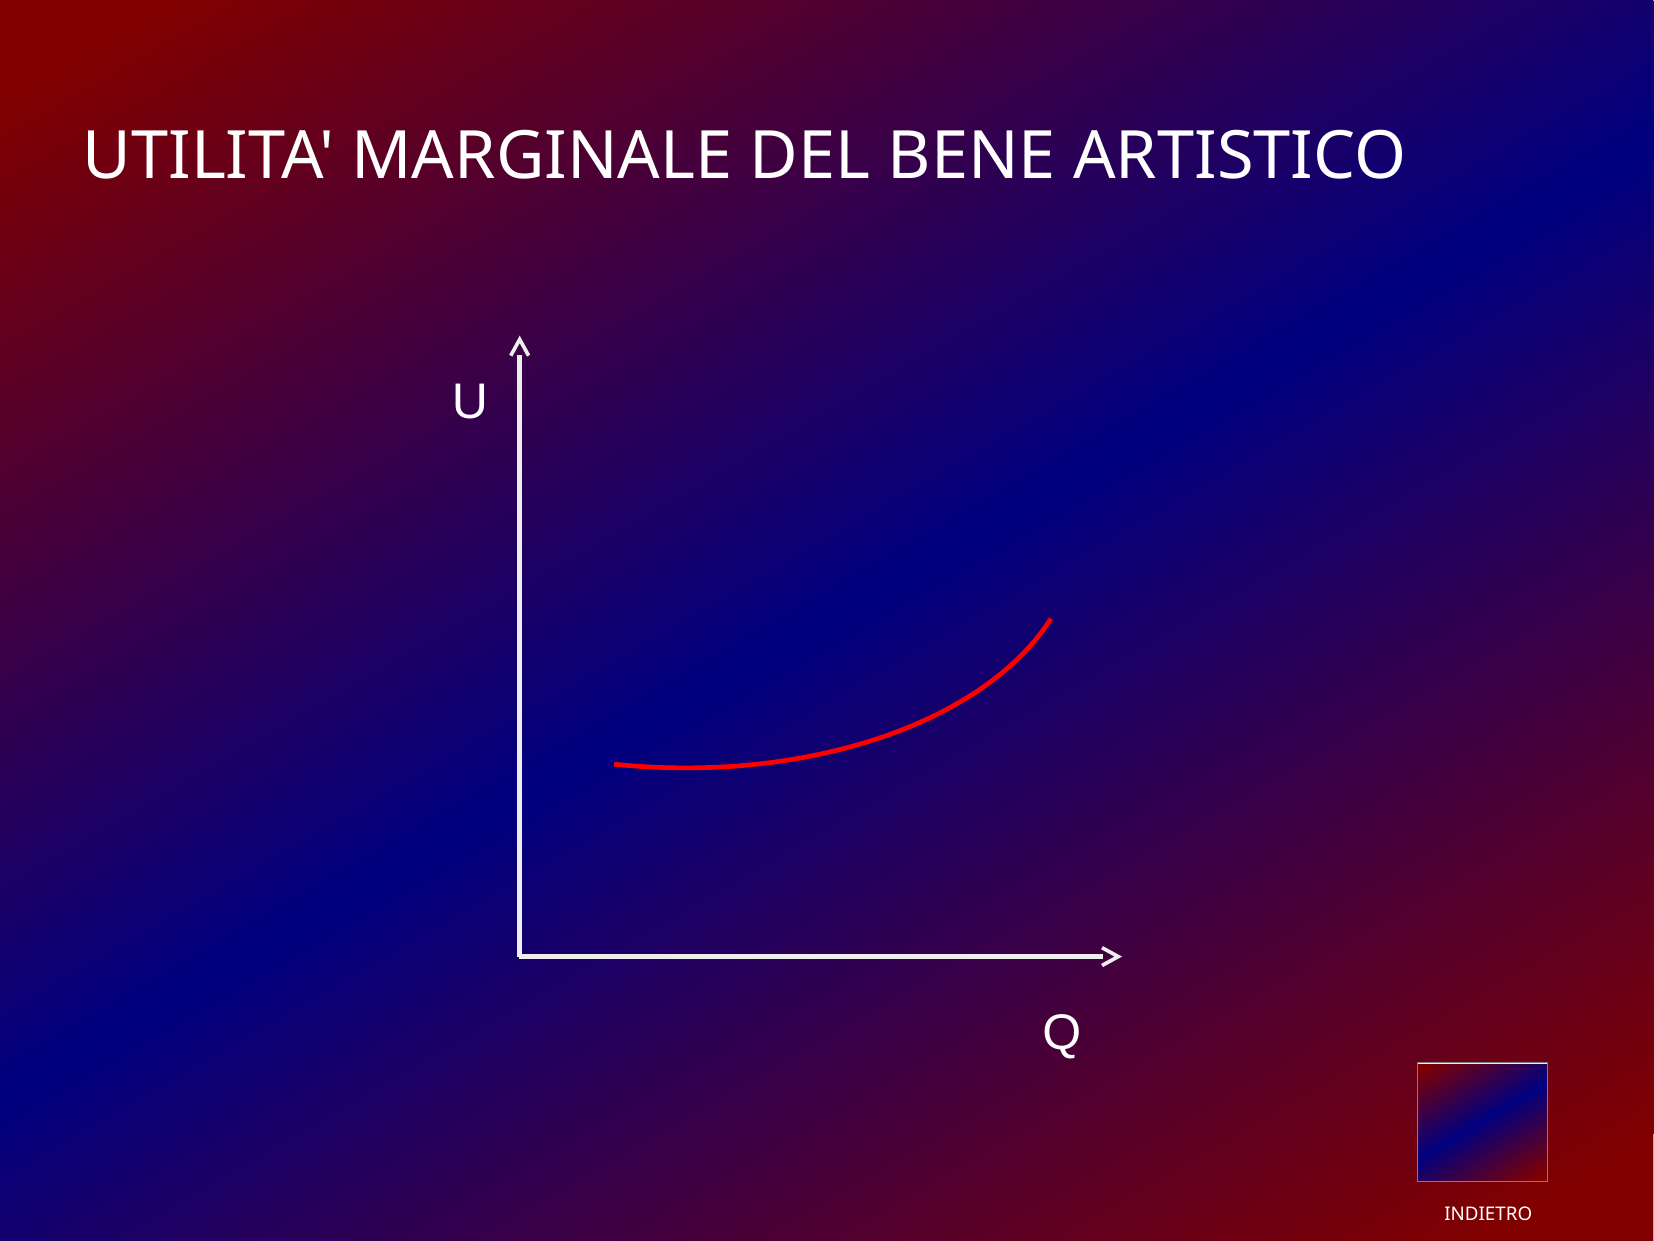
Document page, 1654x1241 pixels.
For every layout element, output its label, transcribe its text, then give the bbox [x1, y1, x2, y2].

title UTILITA' MARGINALE DEL BENE ARTISTICO [82, 49, 1571, 257]
text_box Q [1027, 997, 1091, 1068]
text_box [1417, 1062, 1548, 1182]
text_box U [437, 366, 503, 437]
subtitle [82, 290, 1571, 1109]
text_box INDIETRO [1429, 1192, 1548, 1233]
